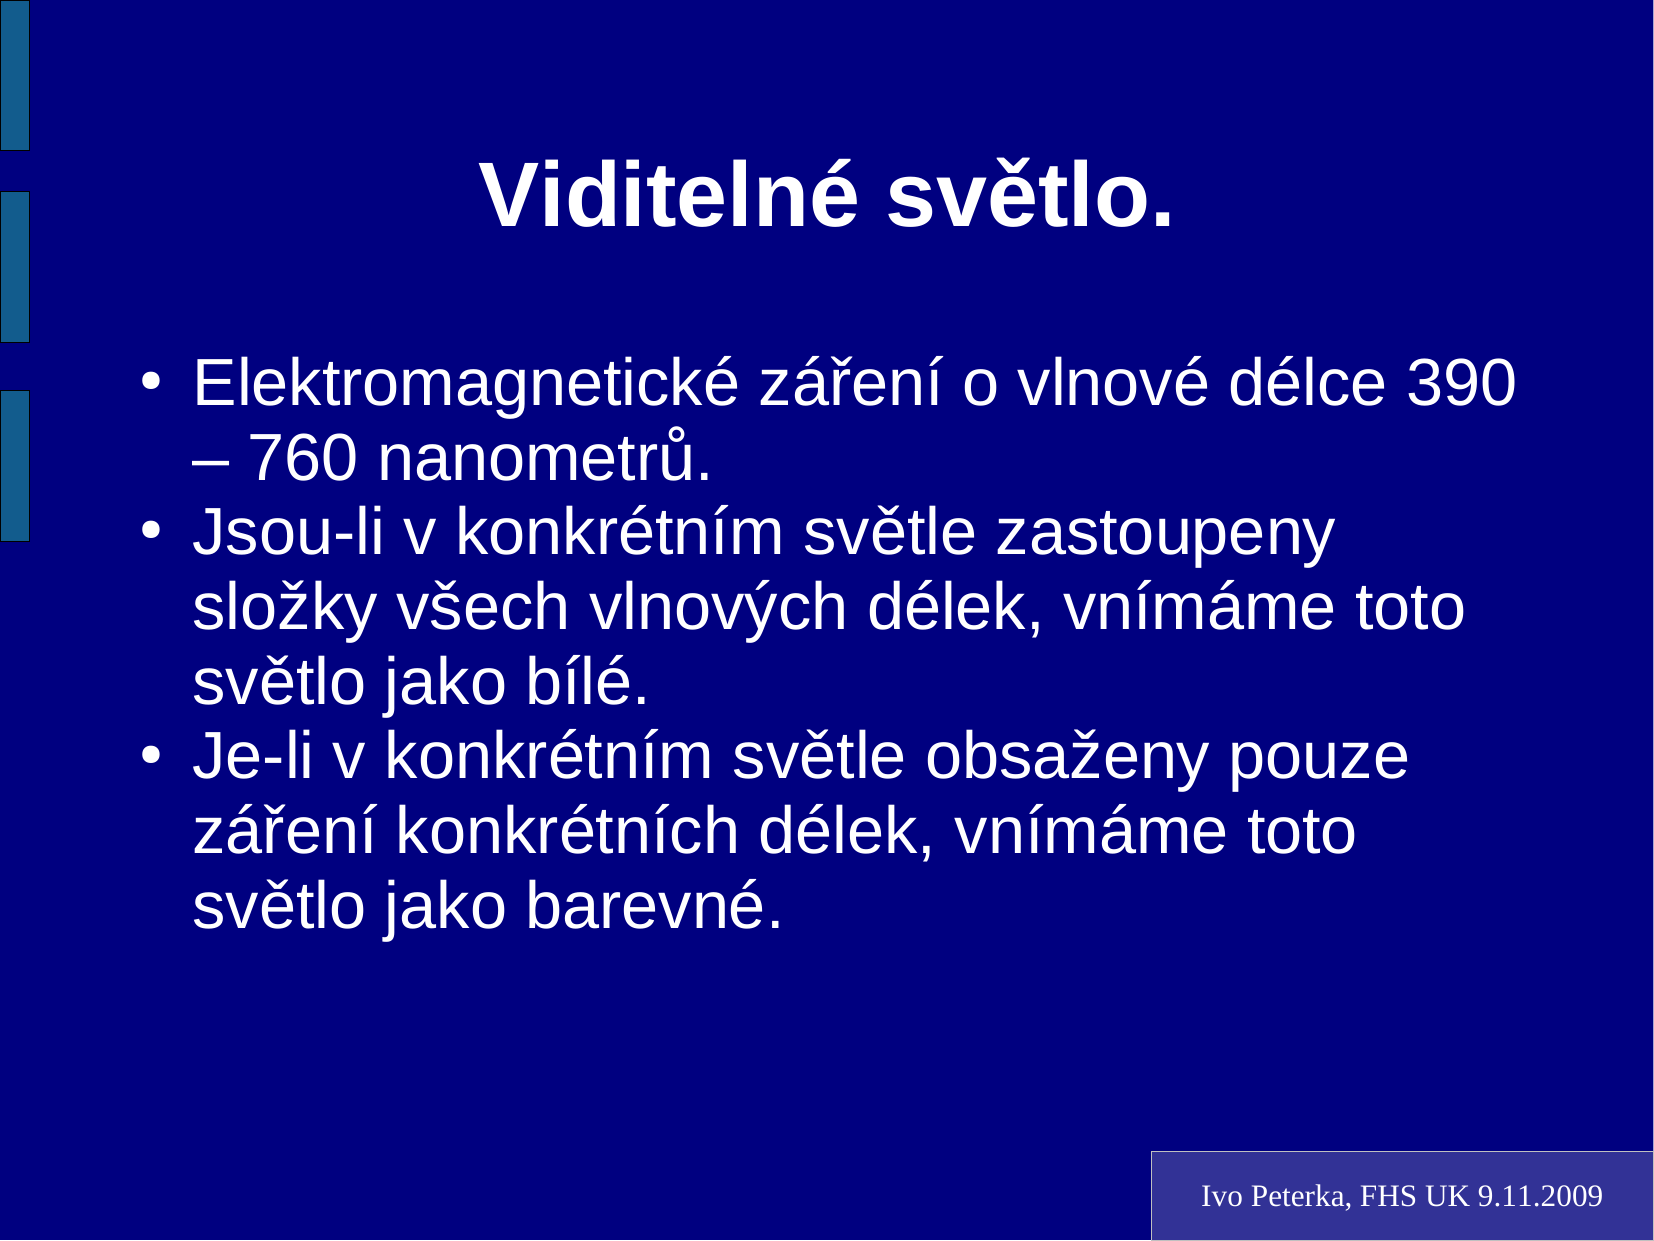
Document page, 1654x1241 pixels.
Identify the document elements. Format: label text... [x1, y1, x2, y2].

title Viditelné světlo. [121, 91, 1534, 299]
list Elektromagnetické záření o vlnové délce 390 – 760 nanometrů. Jsou-li v konkrétním světle zastoupeny složky všech vlnových délek, vnímáme toto světlo jako bílé. Je-li v konkrétním světle obsaženy pouze záření konkrétních délek, vnímáme toto světlo jako barevné. [121, 344, 1534, 1112]
